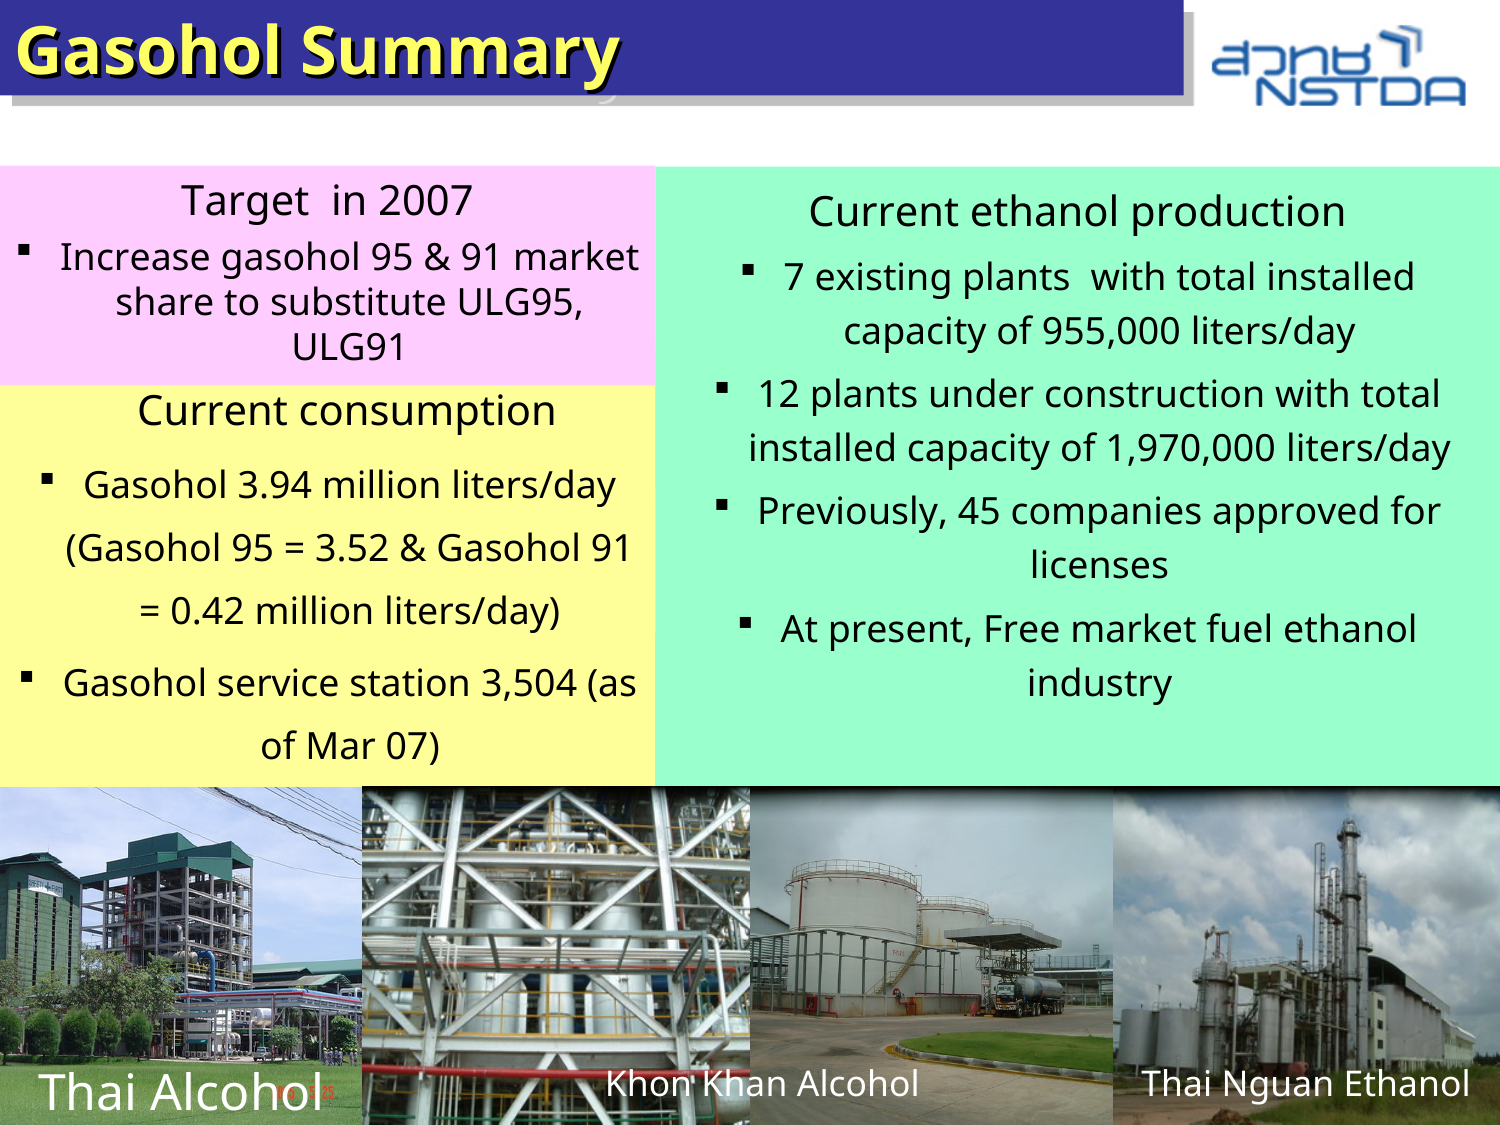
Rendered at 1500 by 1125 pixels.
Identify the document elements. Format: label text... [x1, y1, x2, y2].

text_box Current ethanol production 7 existing plants with total installed capacity of 955,000 liters/day 12 plants under construction with total installed capacity of 1,970,000 liters/day Previously, 45 companies approved for licenses At present, Free market fuel ethanol industry [655, 166, 1500, 786]
picture [0, 0, 1500, 166]
text_box Thai Nguan Ethanol [1112, 1053, 1500, 1112]
text_box Gasohol Summary [0, 0, 1184, 96]
text_box Khon Khan Alcohol [562, 1053, 963, 1112]
text_box Current consumption Gasohol 3.94 million liters/day (Gasohol 95 = 3.52 & Gasohol 91 = 0.42 million liters/day) Gasohol service station 3,504 (as of Mar 07) [0, 386, 655, 787]
text_box Target in 2007 Increase gasohol 95 & 91 market share to substitute ULG95, ULG91 [0, 165, 656, 386]
text_box Thai Alcohol [0, 1053, 363, 1125]
picture [0, 786, 1500, 1125]
